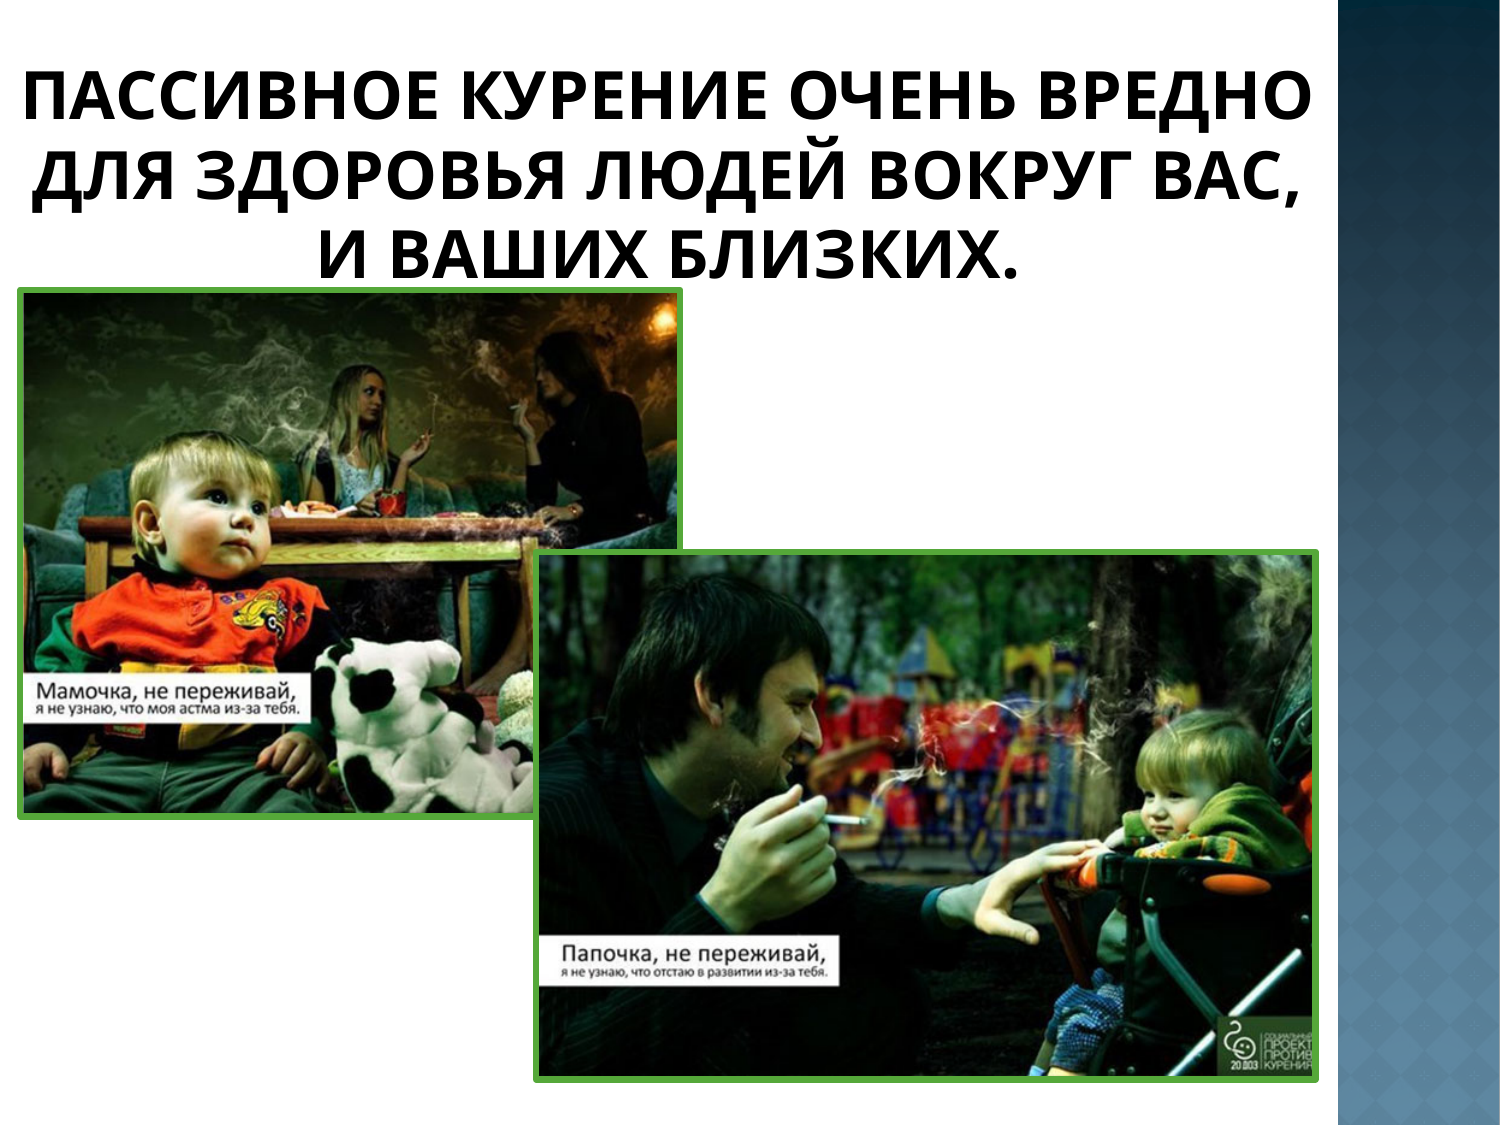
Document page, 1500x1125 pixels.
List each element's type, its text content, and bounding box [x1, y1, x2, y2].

picture [539, 554, 1313, 1077]
picture [23, 292, 677, 814]
title Пассивное курение очень вредно для здоровья людей вокруг Вас, и ваших близких. [0, 52, 1336, 352]
